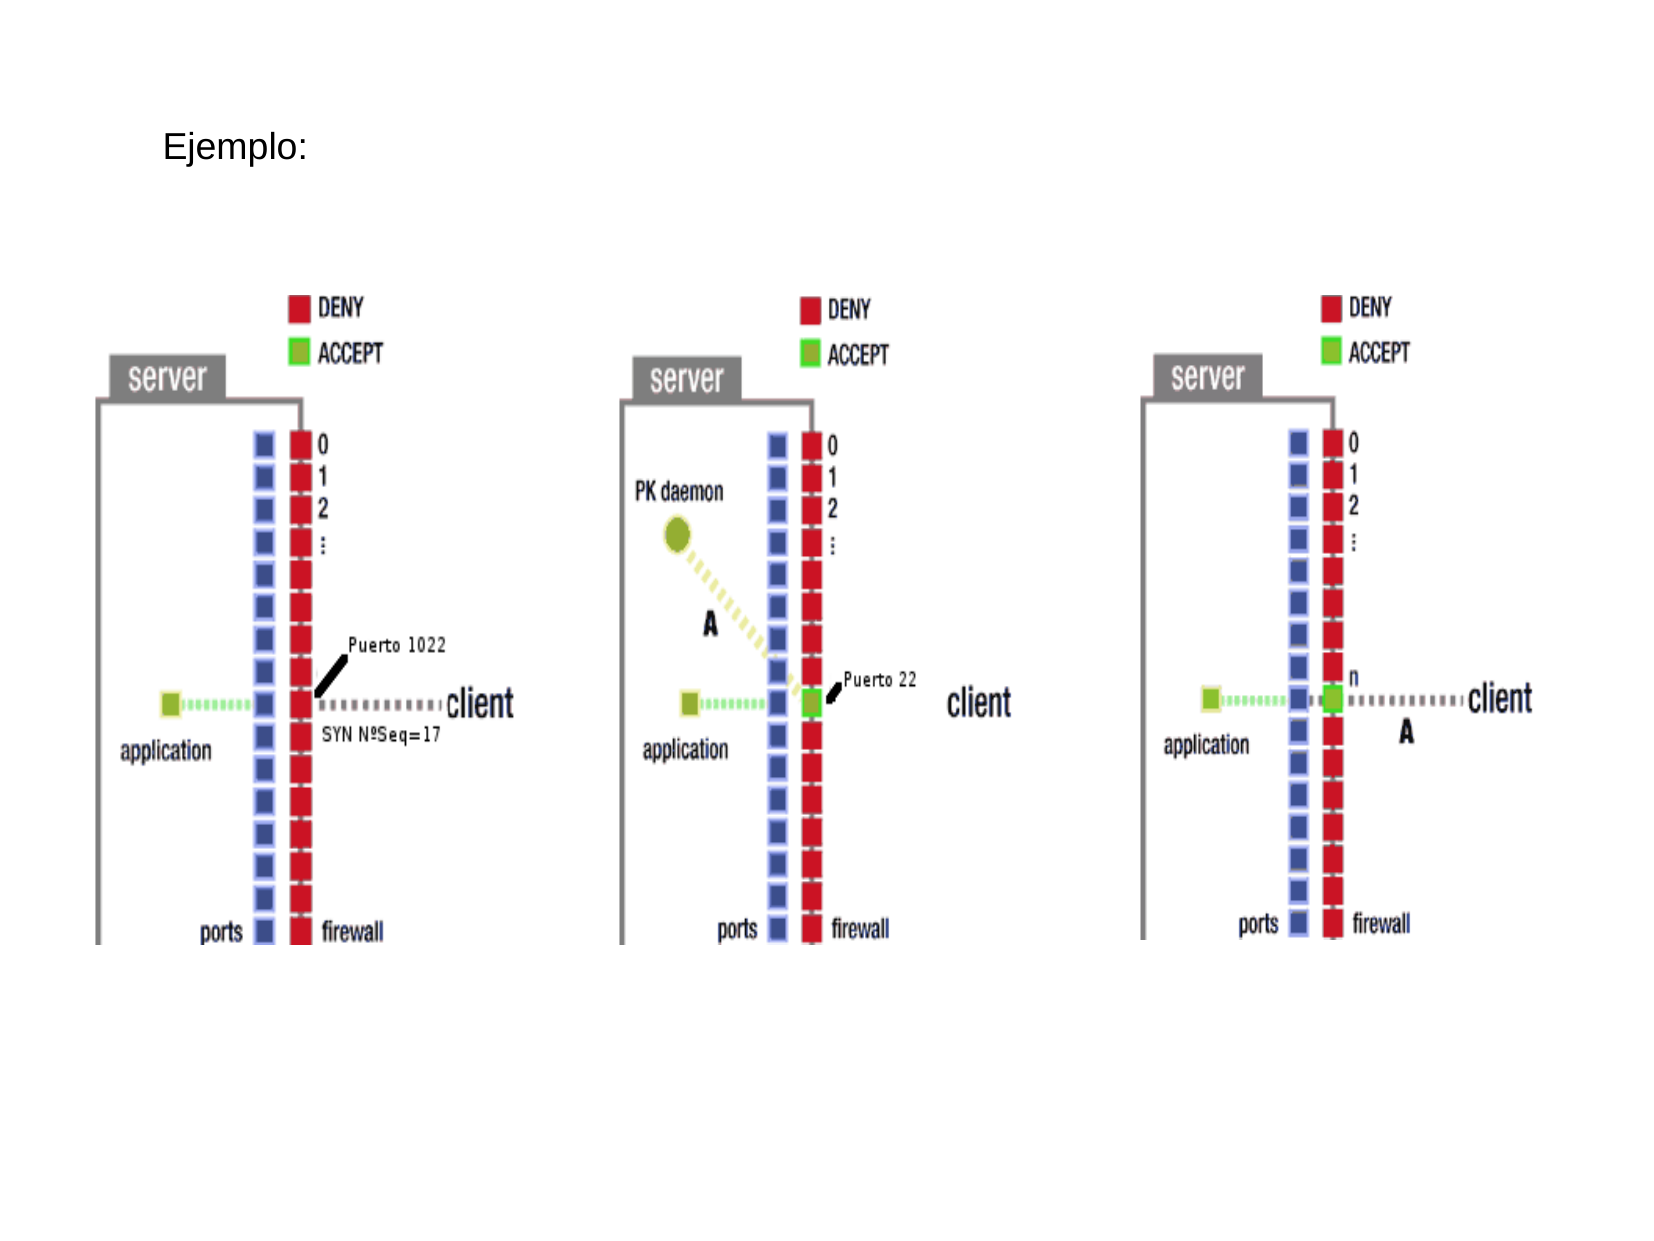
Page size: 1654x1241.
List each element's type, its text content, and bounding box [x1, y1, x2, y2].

picture [59, 295, 527, 945]
picture [590, 295, 1019, 945]
picture [1122, 295, 1551, 940]
text_box Ejemplo: [147, 118, 1123, 180]
